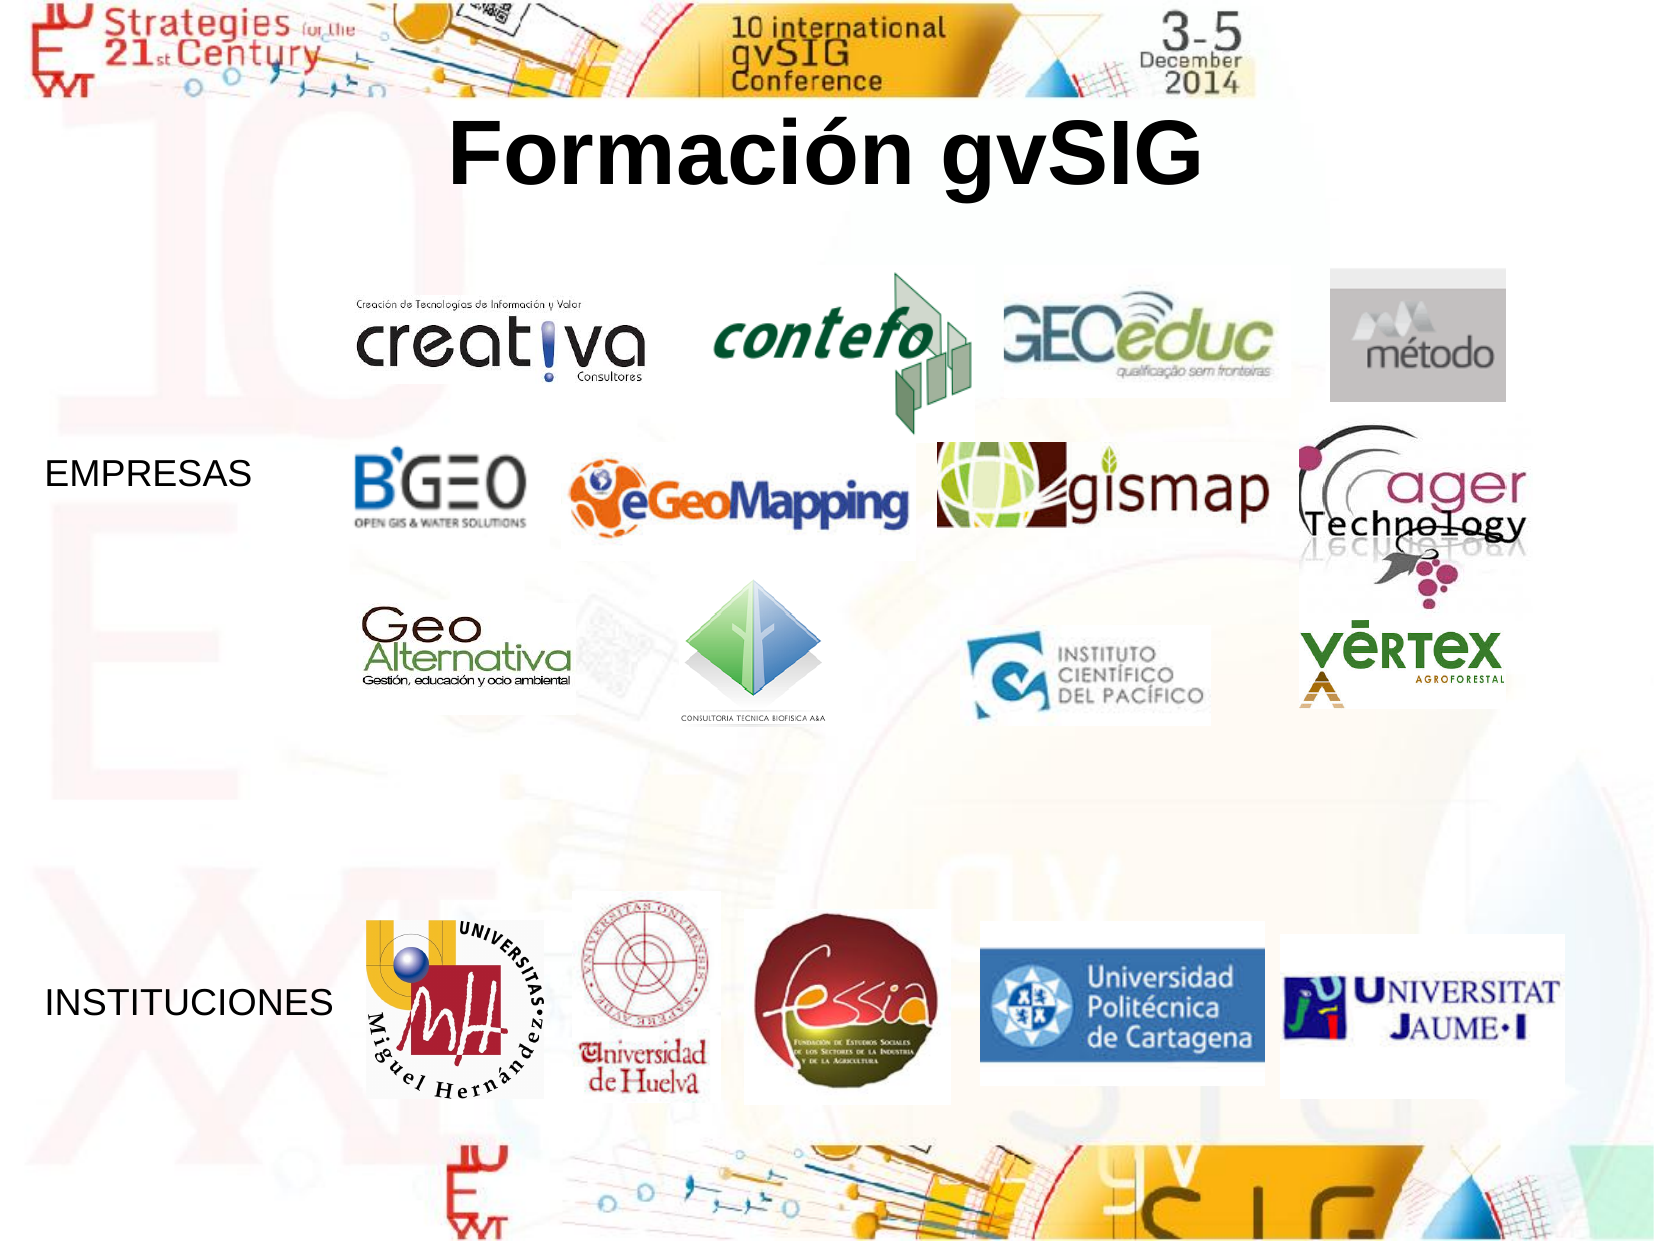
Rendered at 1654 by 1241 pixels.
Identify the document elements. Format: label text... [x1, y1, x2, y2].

picture [0, 0, 1654, 1241]
text_box INSTITUCIONES [29, 974, 350, 1032]
title Formación gvSIG [82, 49, 1571, 257]
text_box EMPRESAS [29, 445, 296, 502]
